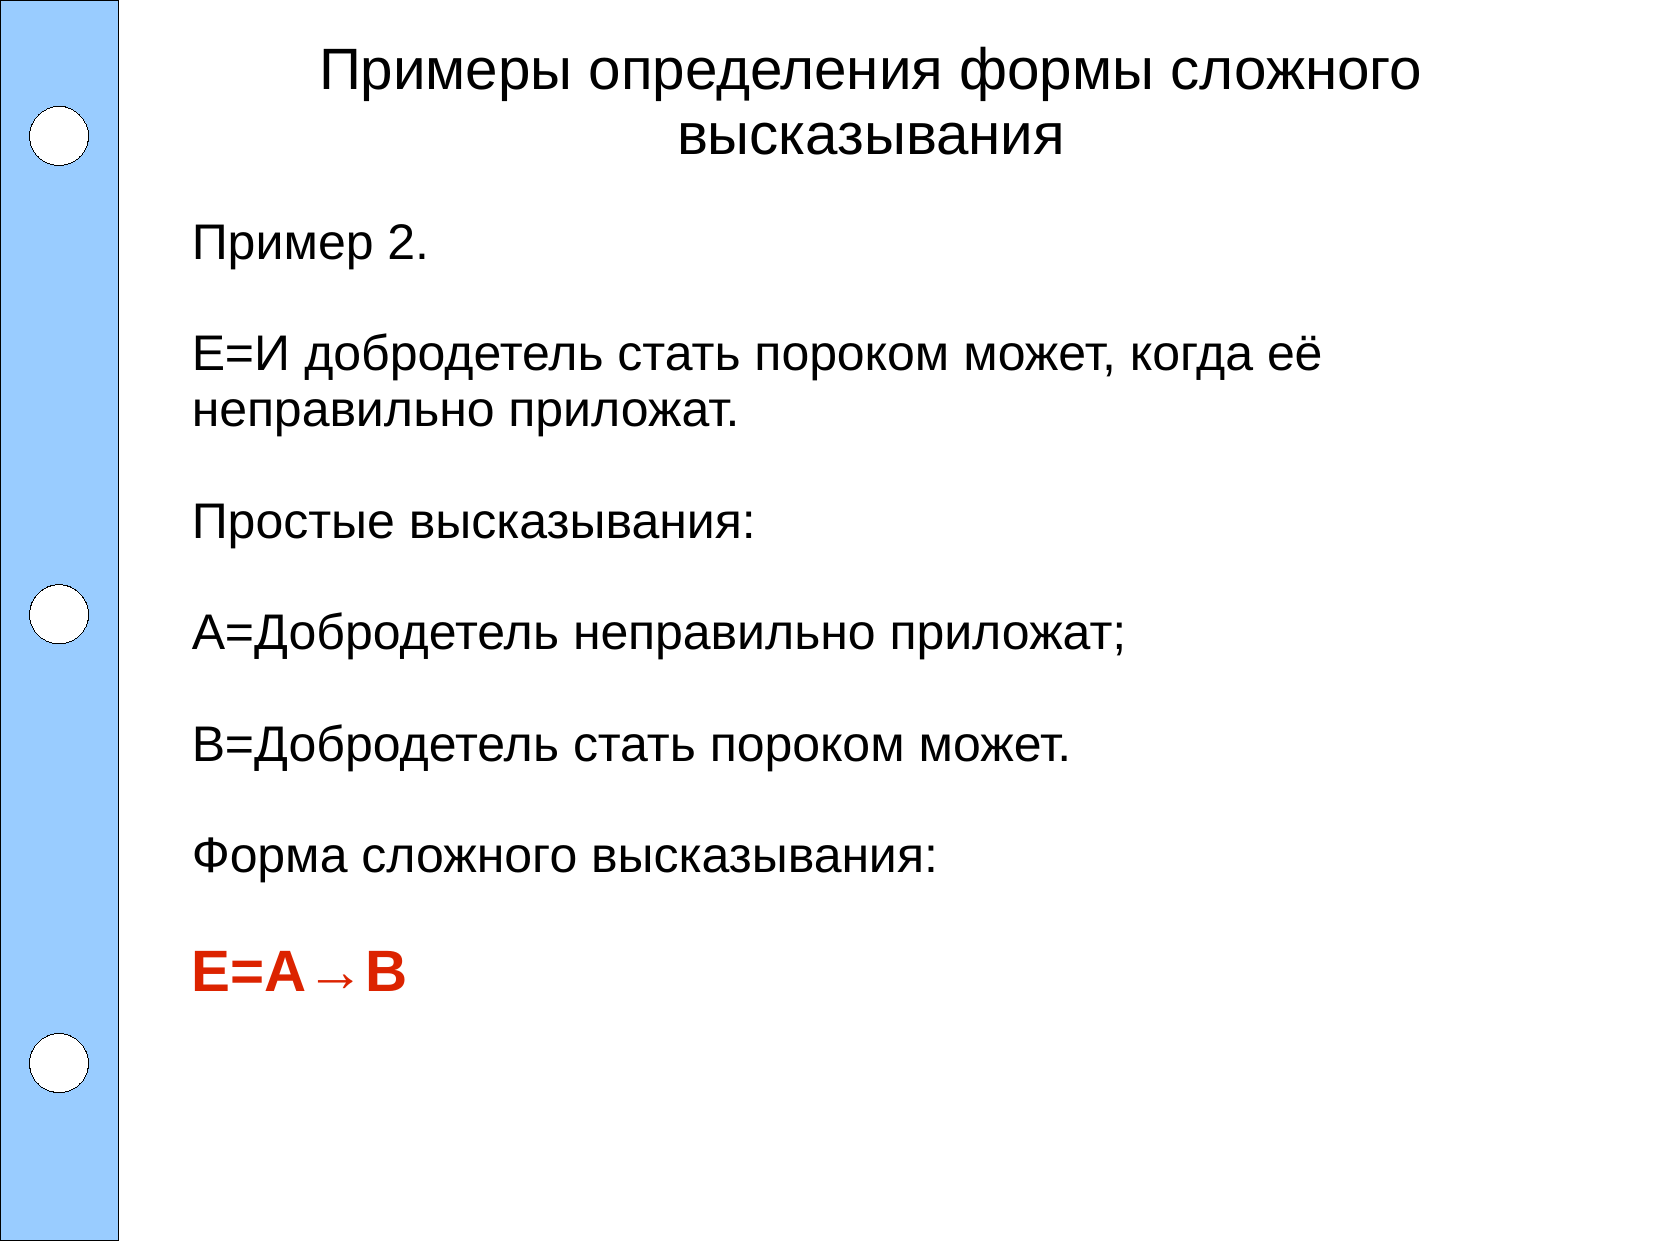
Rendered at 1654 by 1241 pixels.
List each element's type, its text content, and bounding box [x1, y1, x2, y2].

text_box Пример 2. Е=И добродетель стать пороком может, когда её неправильно приложат. Простые высказывания: А=Добродетель неправильно приложат; В=Добродетель стать пороком может. Форма сложного высказывания: Е=А→В [177, 206, 1595, 1111]
text_box Примеры определения формы сложного высказывания [147, 29, 1595, 174]
text_box [0, 0, 119, 1241]
